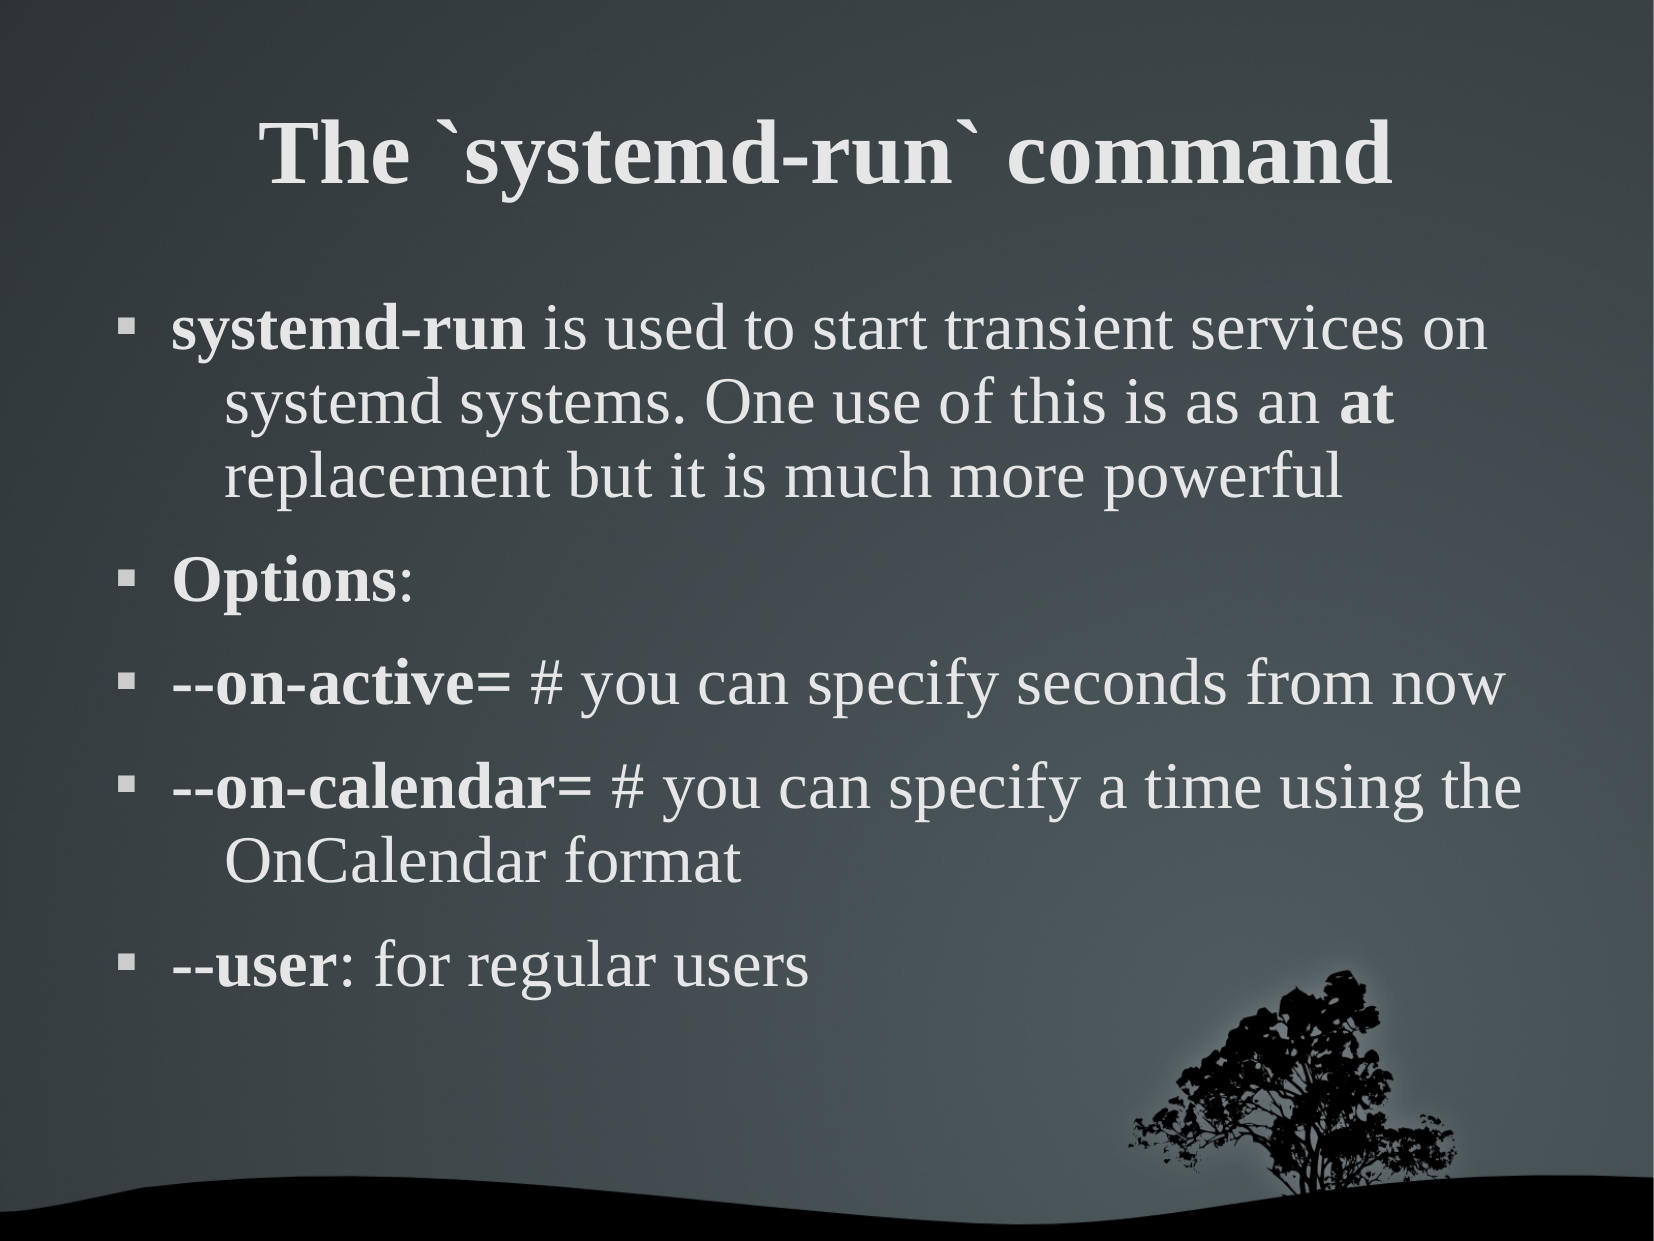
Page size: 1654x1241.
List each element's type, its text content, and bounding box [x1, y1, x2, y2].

list systemd-run is used to start transient services on systemd systems. One use of this is as an at replacement but it is much more powerful Options: --on-active= # you can specify seconds from now --on-calendar= # you can specify a time using the OnCalendar format --user: for regular users [82, 290, 1571, 1109]
title The `systemd-run` command [82, 49, 1571, 257]
picture [0, 0, 1654, 1241]
